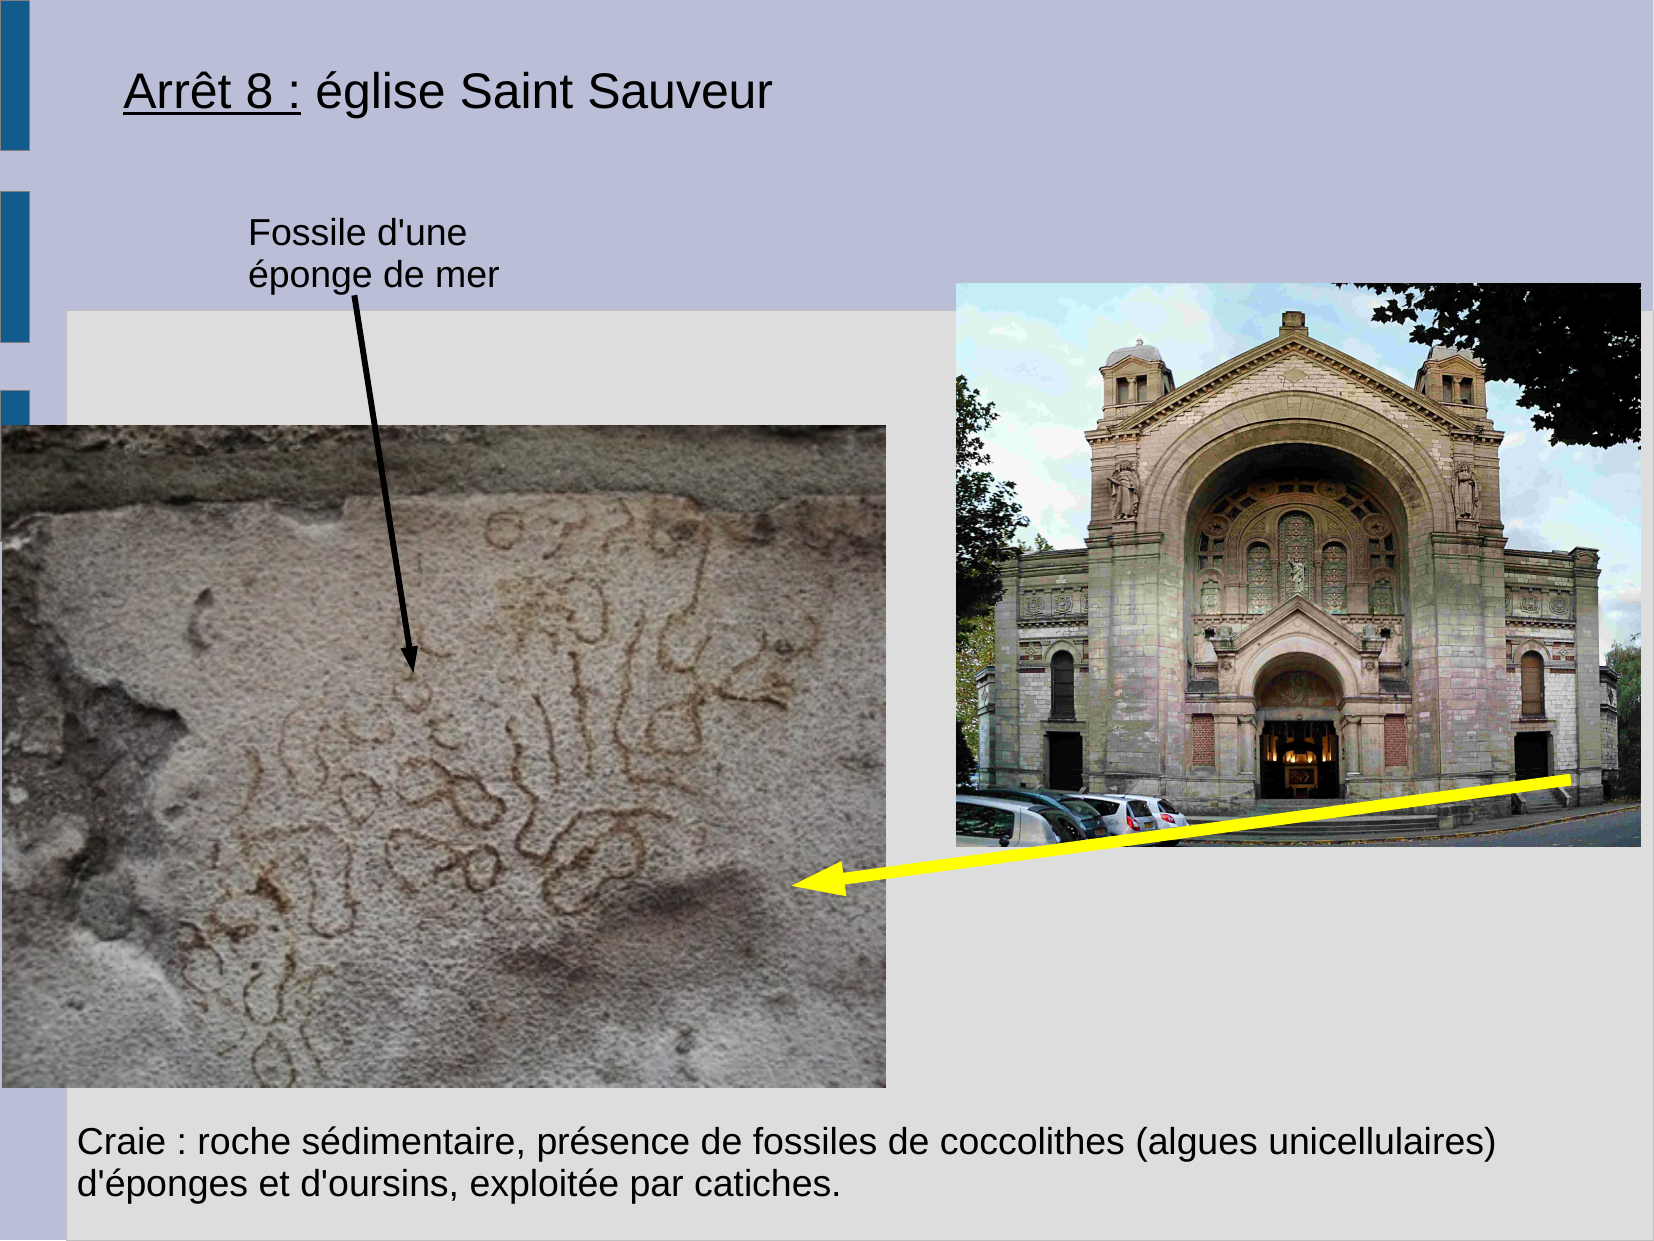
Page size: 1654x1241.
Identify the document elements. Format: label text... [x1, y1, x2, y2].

picture [2, 425, 886, 1088]
text_box Craie : roche sédimentaire, présence de fossiles de coccolithes (algues unicellulaires) d'éponges et d'oursins, exploitée par catiches. [59, 1110, 1571, 1229]
picture [956, 283, 1641, 847]
text_box Arrêt 8 : église Saint Sauveur [105, 53, 792, 130]
text_box Fossile d'une éponge de mer [230, 200, 560, 319]
